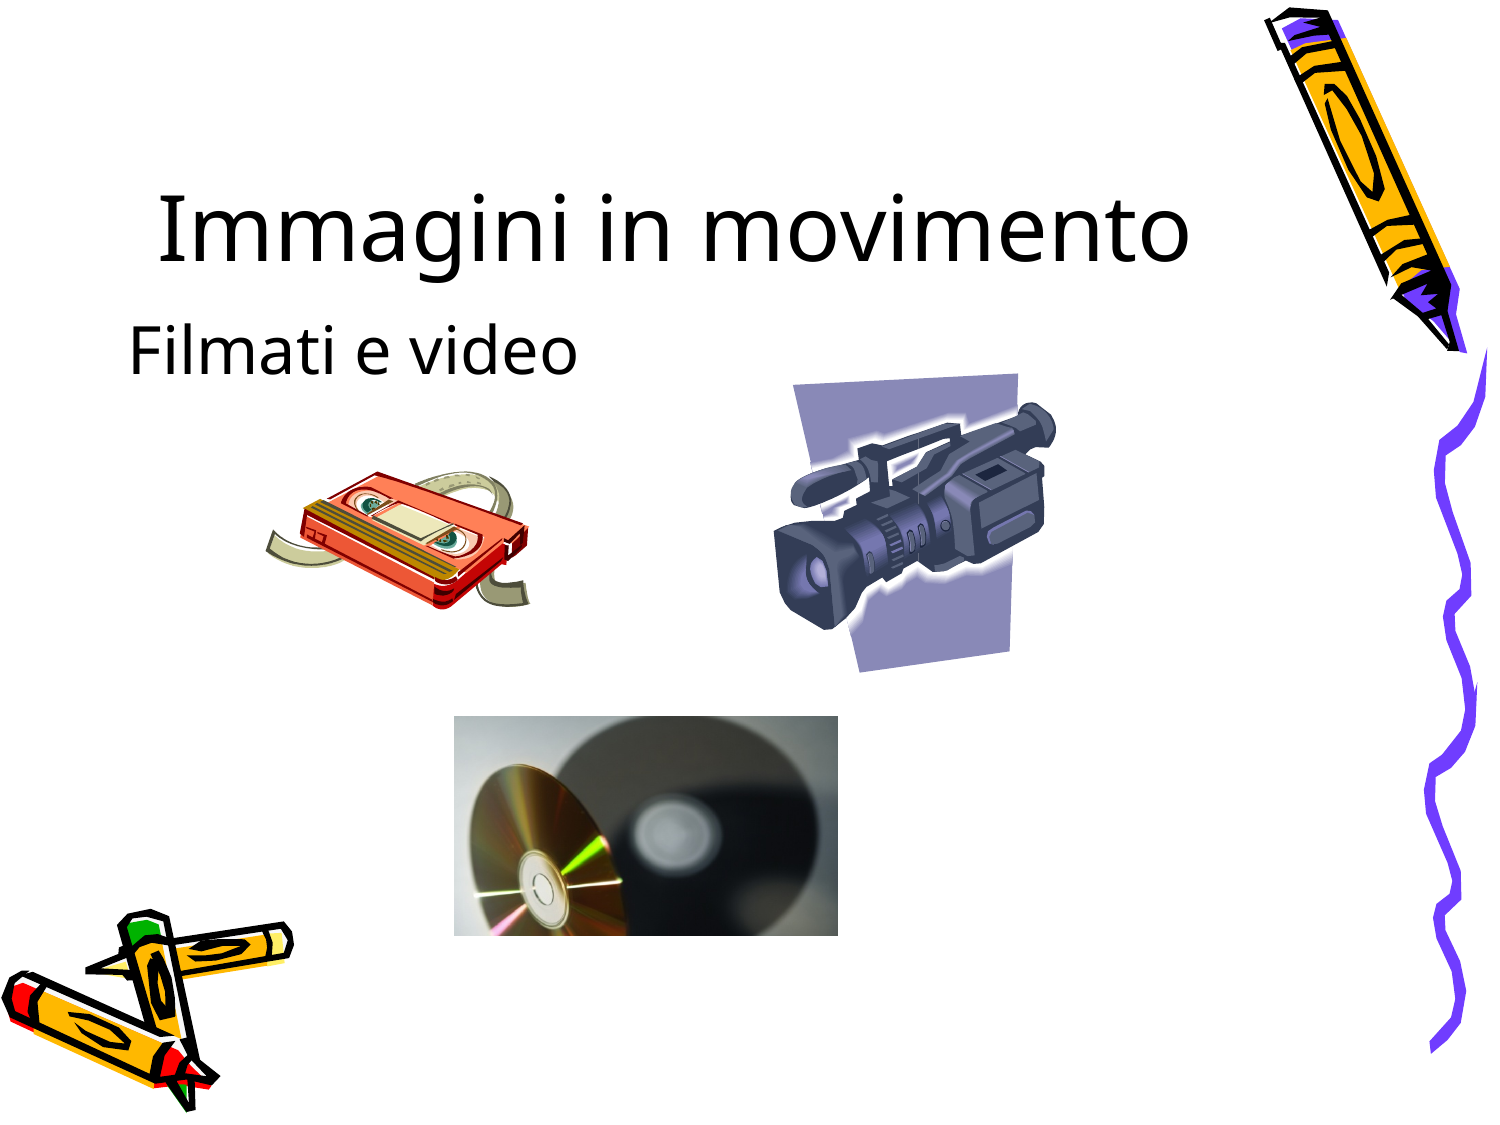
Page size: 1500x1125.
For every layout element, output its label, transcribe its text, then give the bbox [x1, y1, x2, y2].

picture [773, 373, 1056, 673]
picture [265, 467, 534, 613]
title Immagini in movimento [112, 24, 1240, 288]
picture [454, 716, 838, 936]
list Filmati e video [112, 299, 644, 445]
